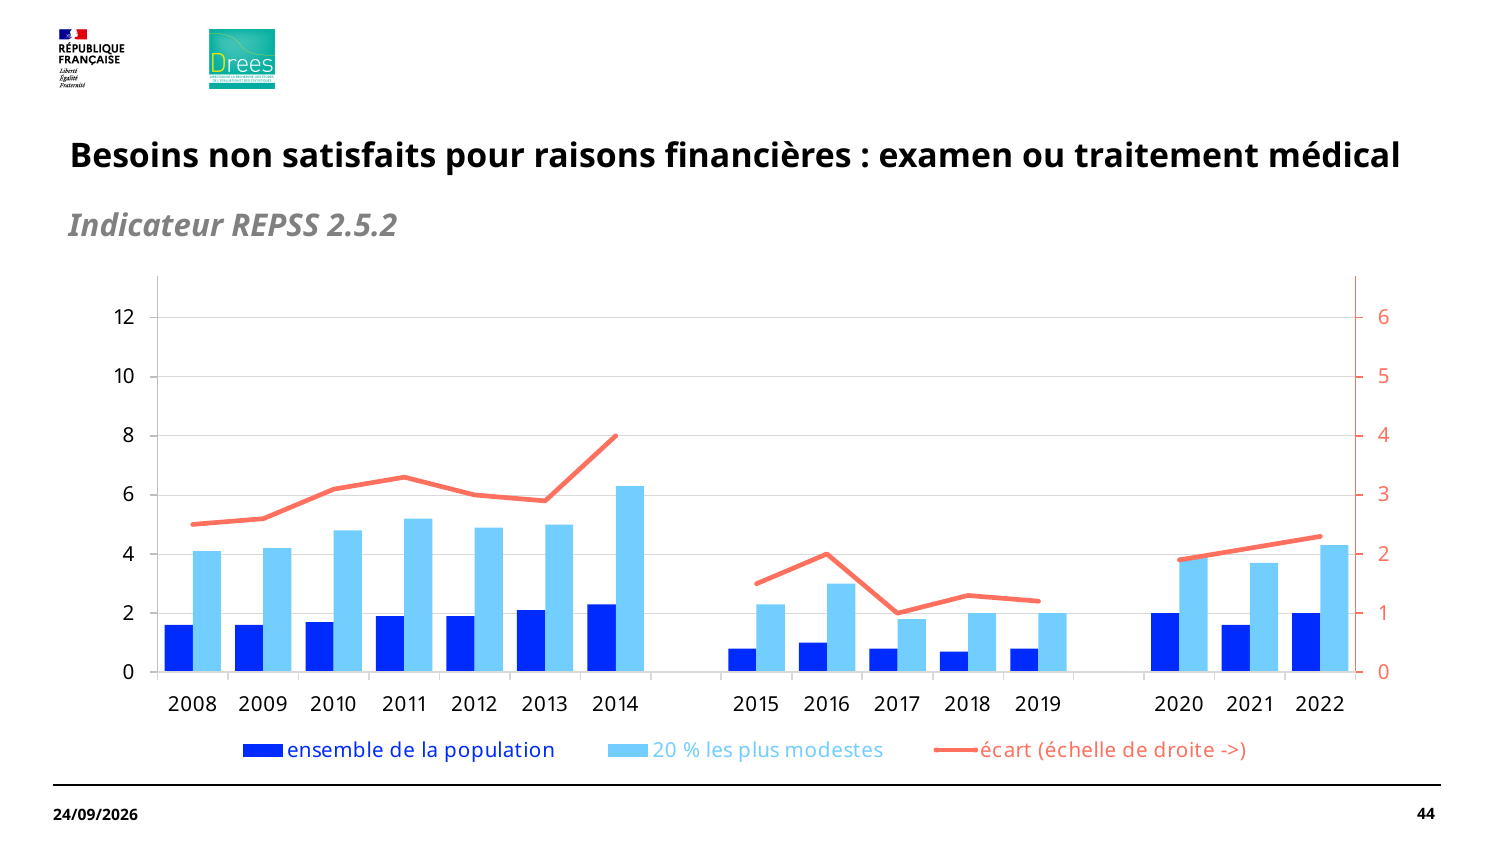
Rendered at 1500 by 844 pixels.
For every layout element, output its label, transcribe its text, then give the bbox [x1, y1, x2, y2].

list Indicateur REPSS 2.5.2 [53, 204, 1436, 245]
title Besoins non satisfaits pour raisons financières : examen ou traitement médical [53, 112, 1436, 201]
slide_number 25/11/2024 [53, 787, 246, 844]
picture [209, 29, 275, 89]
picture [47, 17, 136, 107]
picture [73, 261, 1415, 784]
